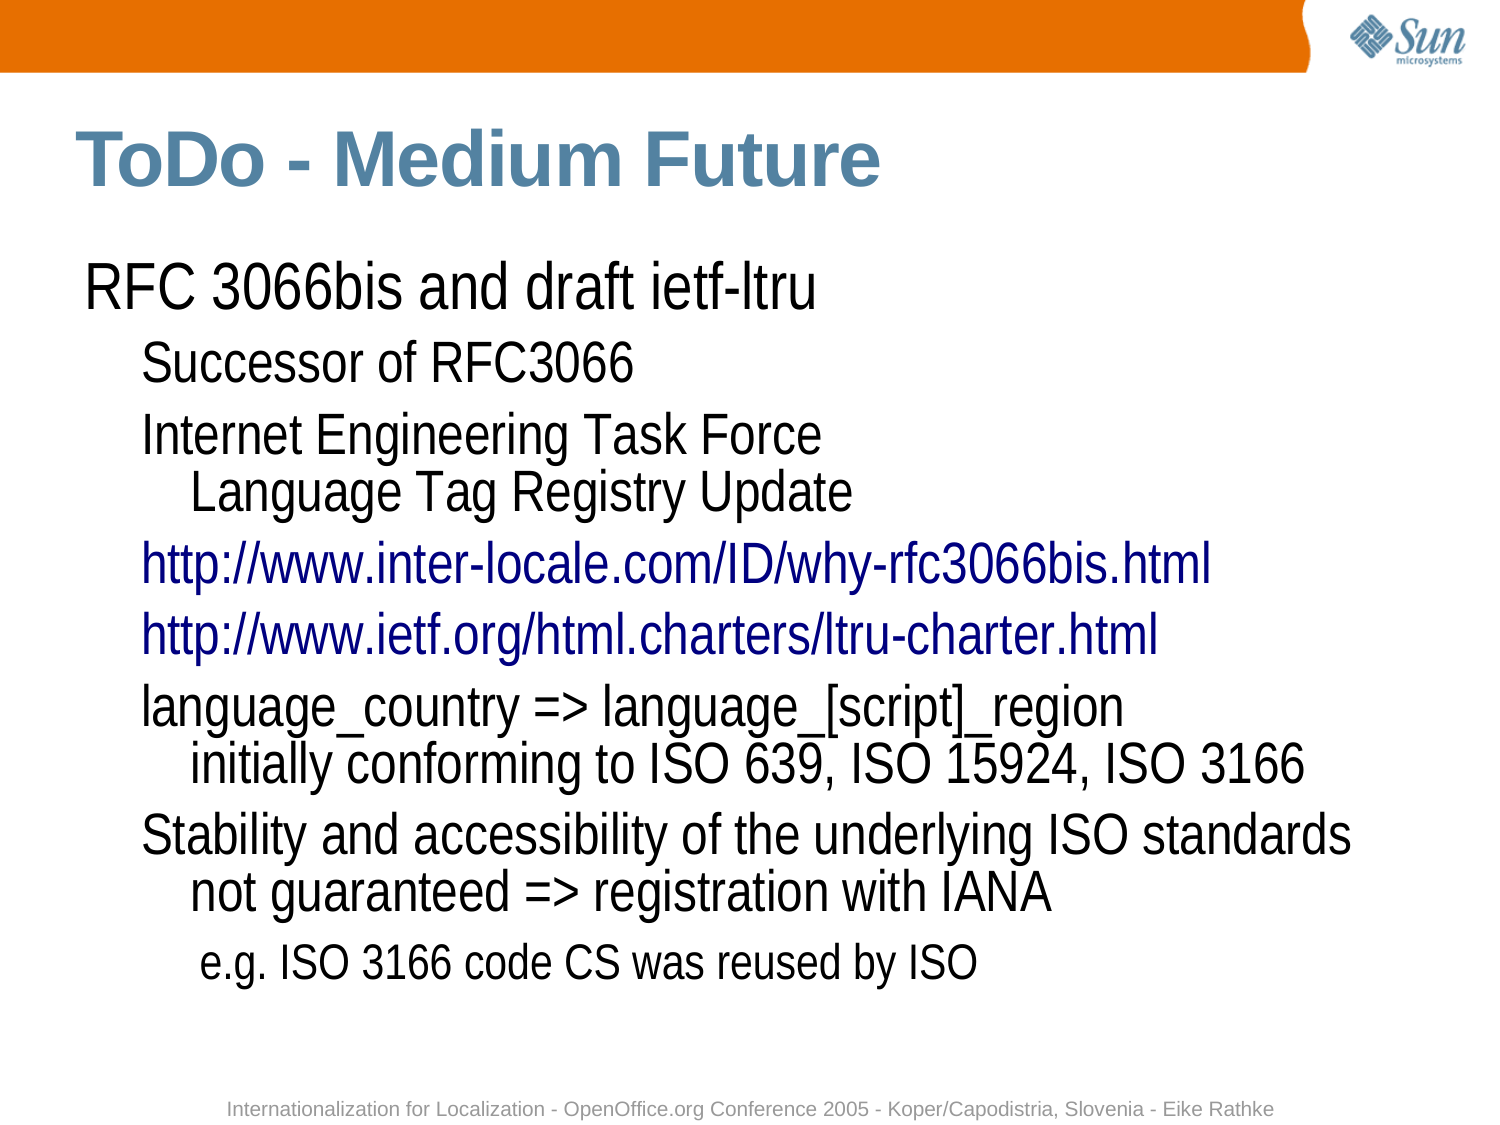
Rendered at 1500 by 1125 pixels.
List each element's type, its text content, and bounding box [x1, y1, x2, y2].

picture [0, 0, 1500, 75]
title ToDo - Medium Future [75, 122, 1438, 228]
list RFC 3066bis and draft ietf-ltru Successor of RFC3066 Internet Engineering Task Force Language Tag Registry Update http://www.inter-locale.com/ID/why-rfc3066bis.html http://www.ietf.org/html.charters/ltru-charter.html language_country => language_[script]_region initially conforming to ISO 639, ISO 15924, ISO 3166 Stability and accessibility of the underlying ISO standards not guaranteed => registration with IANA e.g. ISO 3166 code CS was reused by ISO [64, 257, 1402, 1017]
